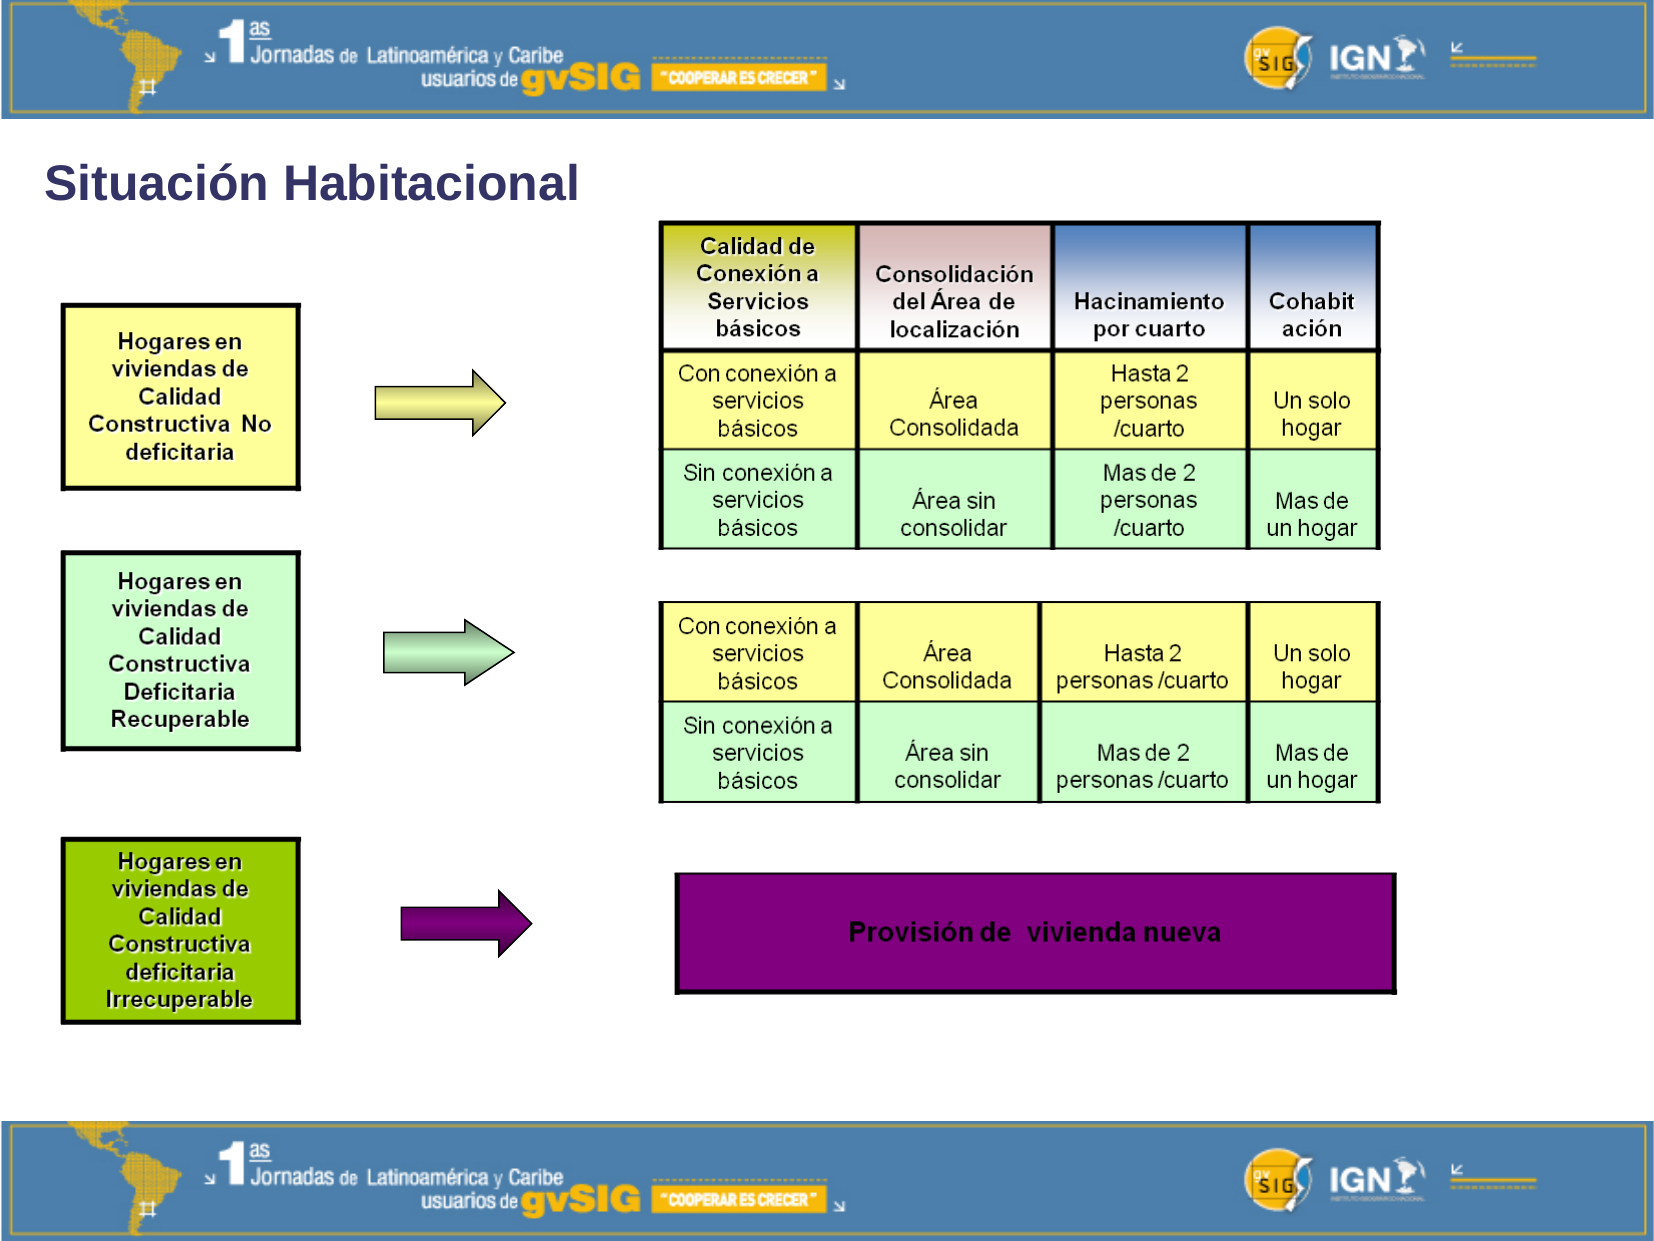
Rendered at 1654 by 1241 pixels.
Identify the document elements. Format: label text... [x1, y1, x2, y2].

picture [649, 590, 1390, 814]
picture [51, 293, 310, 500]
picture [51, 540, 310, 760]
text_box [401, 891, 532, 957]
text_box Situación Habitacional [29, 147, 1063, 220]
text_box [383, 619, 514, 686]
picture [0, 1121, 1654, 1241]
picture [0, 0, 1654, 119]
picture [665, 861, 1406, 1004]
text_box [375, 370, 506, 436]
picture [51, 827, 310, 1034]
picture [649, 210, 1390, 562]
